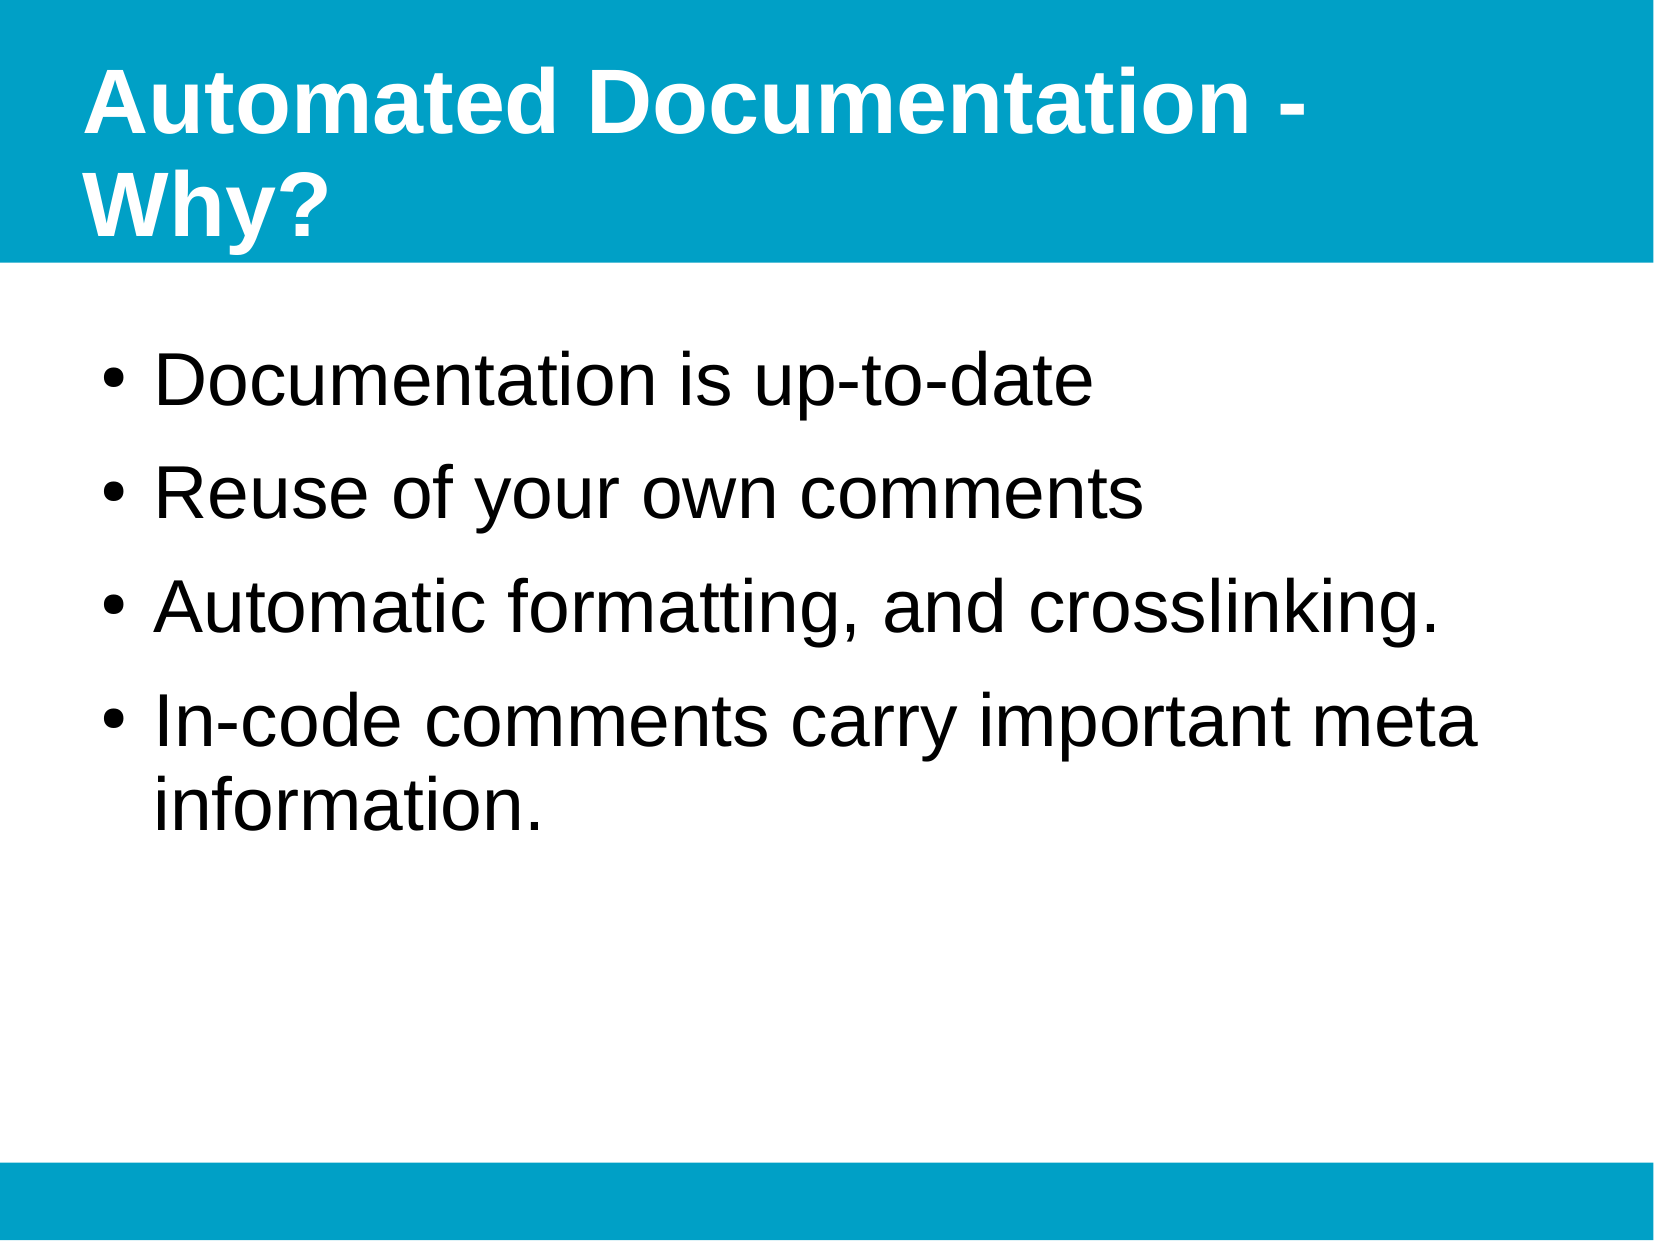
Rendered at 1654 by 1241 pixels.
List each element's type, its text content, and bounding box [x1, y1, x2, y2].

title Automated Documentation - Why? [82, 50, 1571, 256]
list Documentation is up-to-date Reuse of your own comments Automatic formatting, and crosslinking. In-code comments carry important meta information. [82, 337, 1571, 1094]
